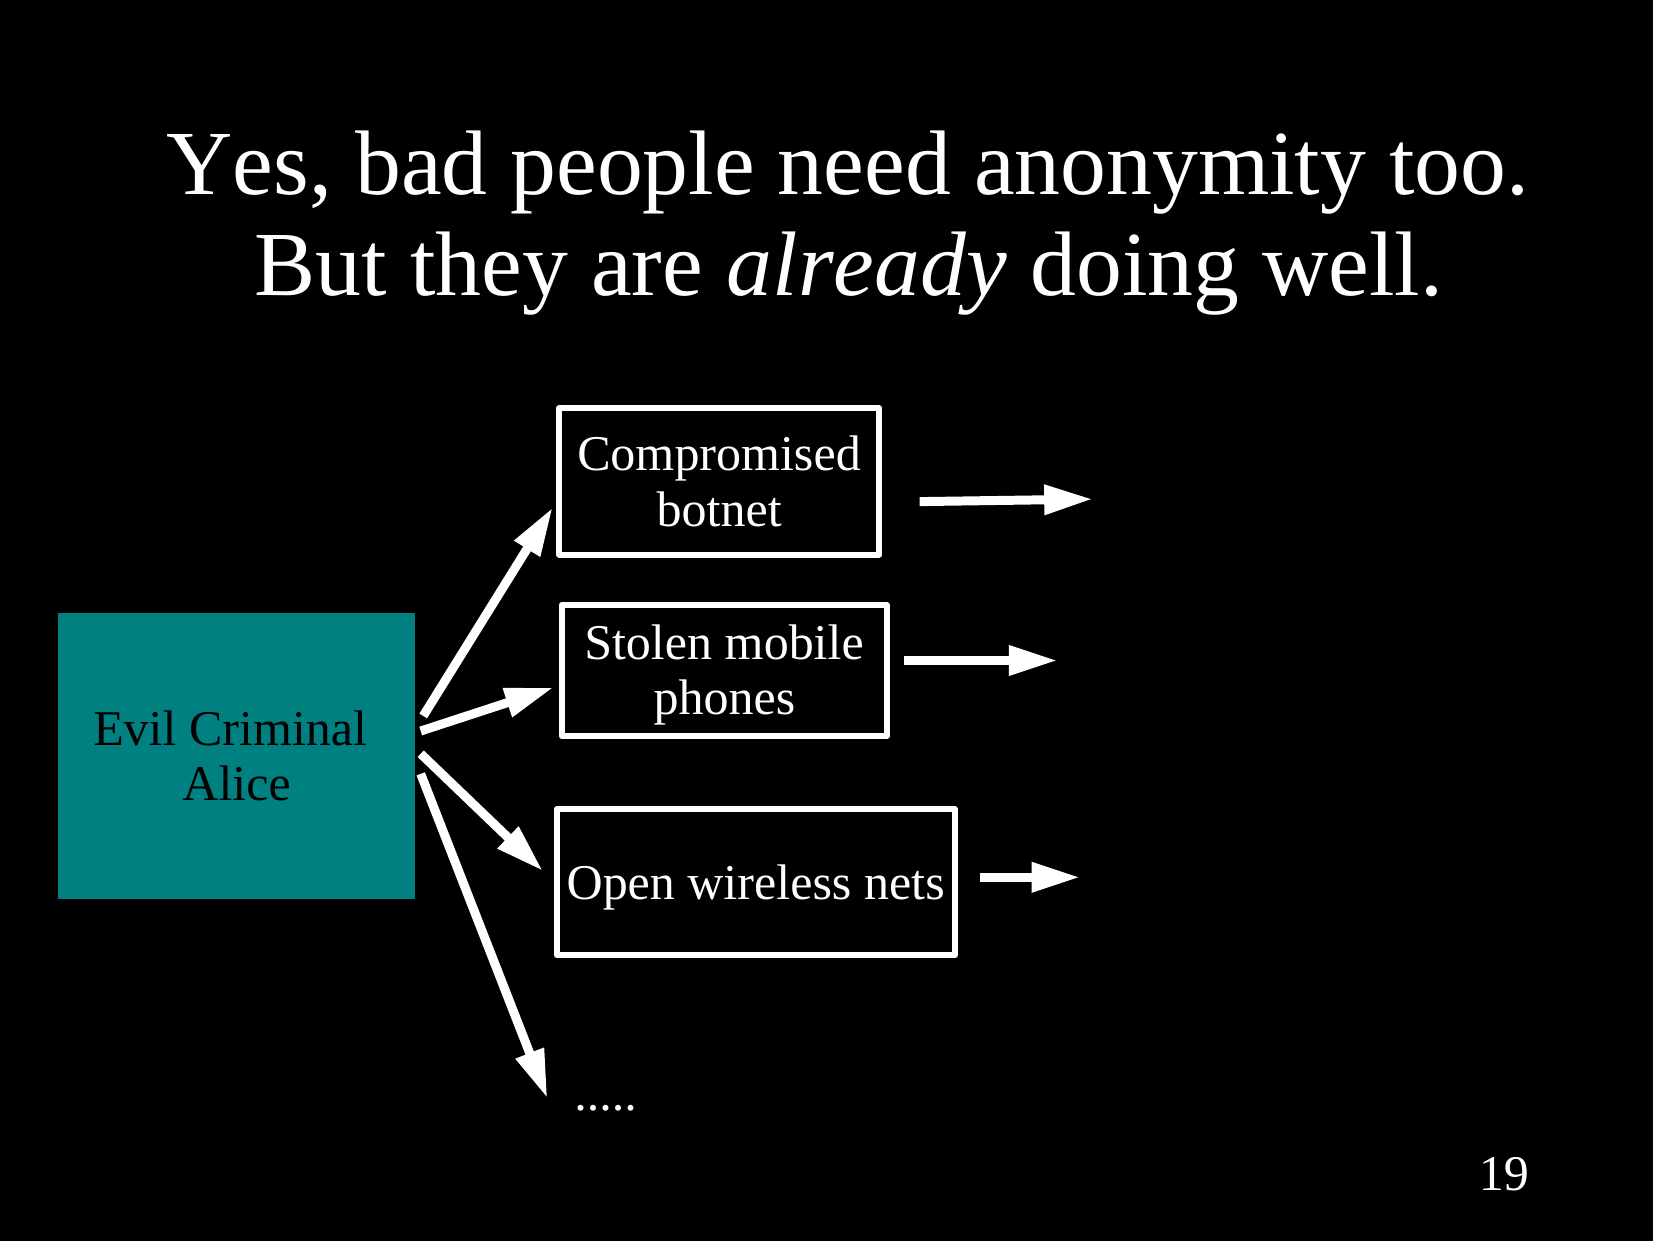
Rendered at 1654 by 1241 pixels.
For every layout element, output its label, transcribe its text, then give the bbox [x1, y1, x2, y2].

text_box [418, 514, 544, 571]
text_box [520, 514, 633, 571]
text_box Compromised botnet [559, 408, 880, 555]
text_box Stolen mobile phones [561, 604, 887, 737]
text_box Open wireless nets [556, 809, 955, 956]
title Yes, bad people need anonymity too. But they are already doing well. [121, 85, 1578, 343]
text_box ..... [574, 1066, 637, 1123]
text_box Evil Criminal Alice [57, 612, 416, 900]
